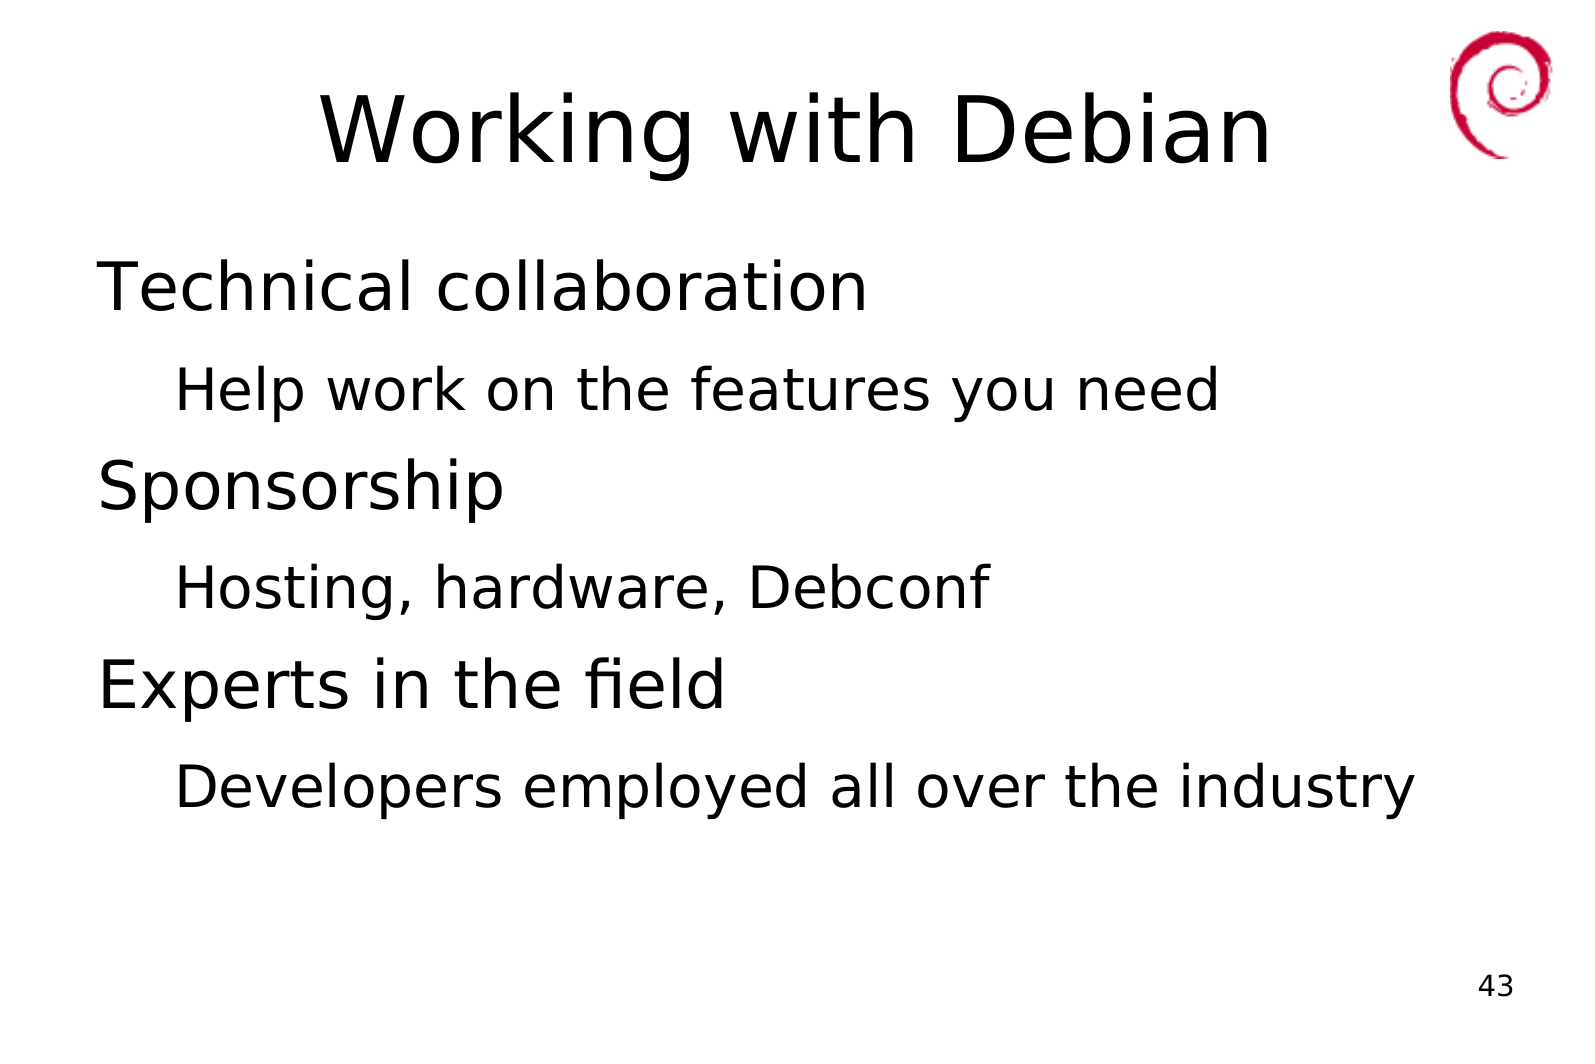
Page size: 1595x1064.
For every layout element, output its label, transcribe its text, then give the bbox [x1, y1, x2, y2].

picture [1450, 31, 1555, 159]
title Working with Debian [79, 49, 1515, 213]
list Technical collaboration Help work on the features you need Sponsorship Hosting, hardware, Debconf Experts in the field Developers employed all over the industry [79, 248, 1515, 936]
